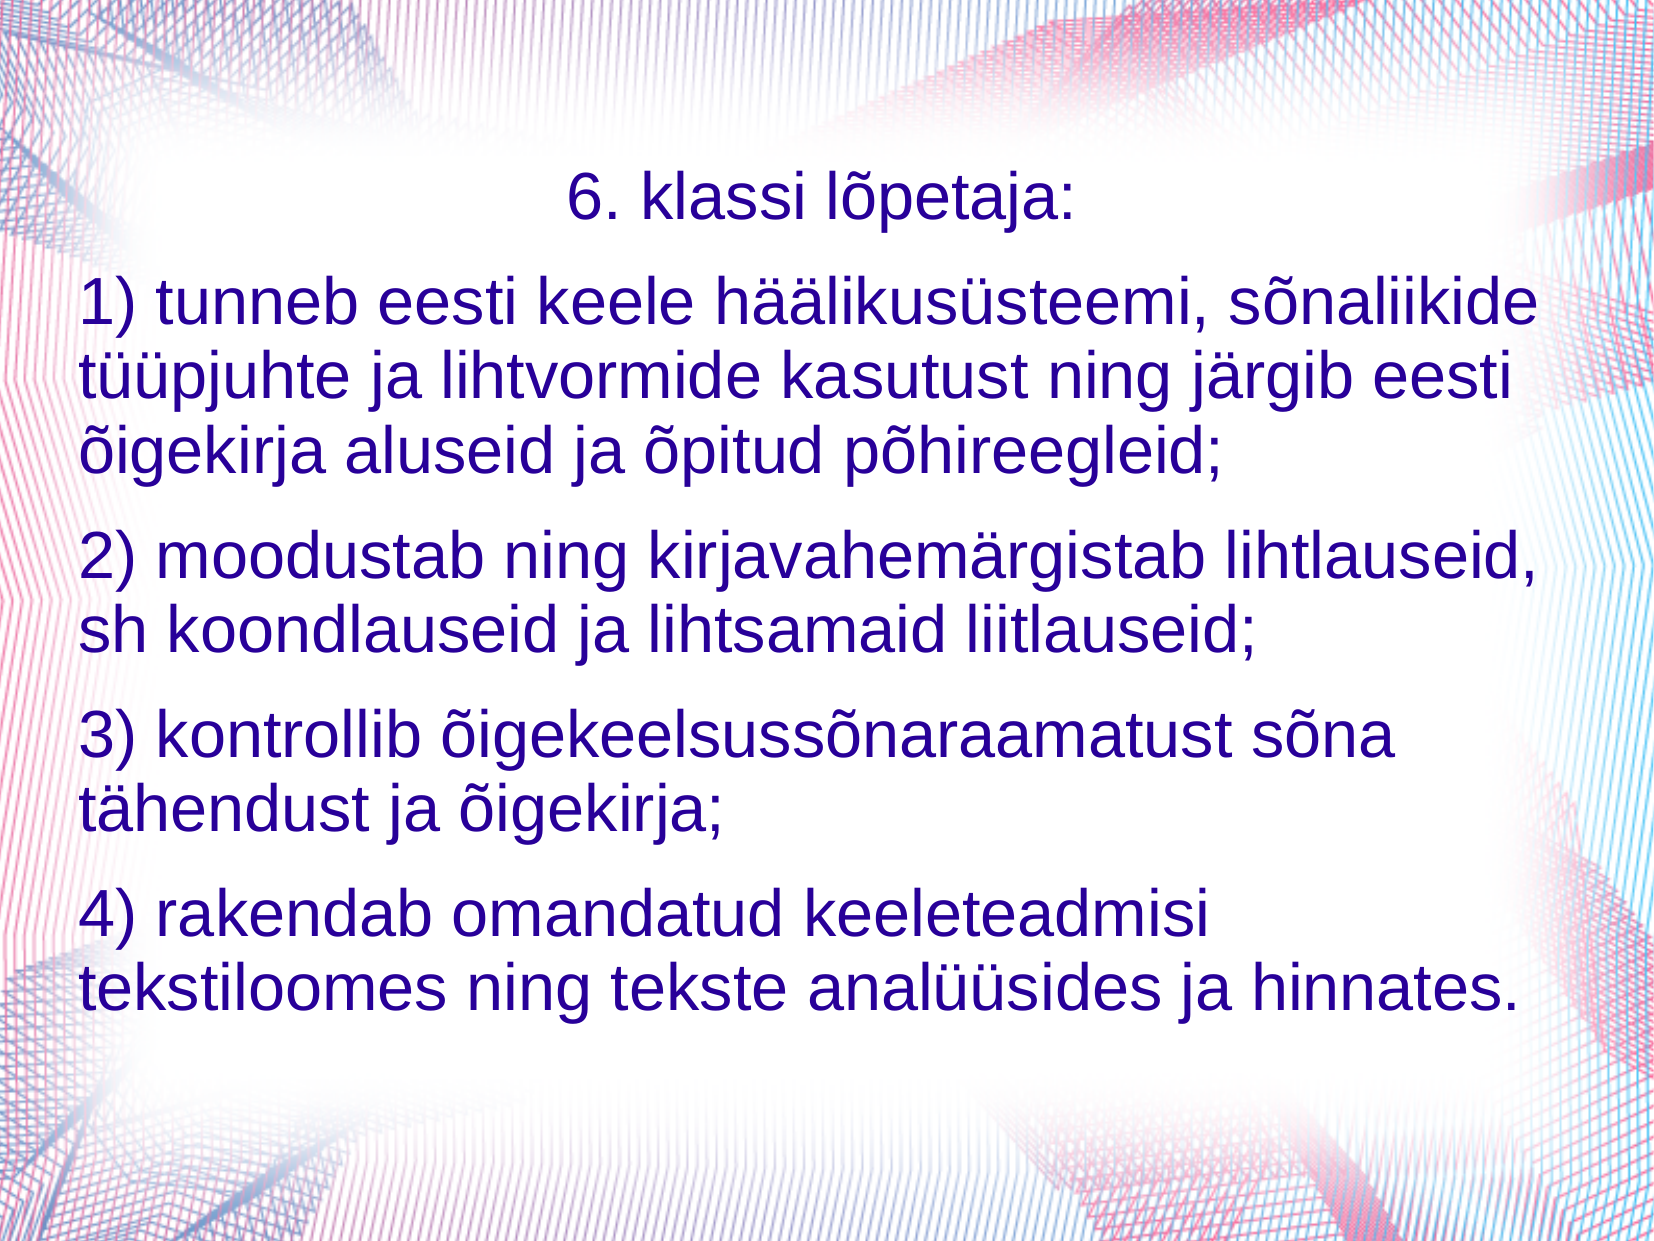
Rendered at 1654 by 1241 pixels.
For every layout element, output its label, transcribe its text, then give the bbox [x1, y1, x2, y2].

picture [0, 0, 1654, 1241]
list 6. klassi lõpetaja: 1) tunneb eesti keele häälikusüsteemi, sõnaliikide tüüpjuhte ja lihtvormide kasutust ning järgib eesti õigekirja aluseid ja õpitud põhireegleid; 2) moodustab ning kirjavahemärgistab lihtlauseid, sh koondlauseid ja lihtsamaid liitlauseid; 3) kontrollib õigekeelsussõnaraamatust sõna tähendust ja õigekirja; 4) rakendab omandatud keeleteadmisi tekstiloomes ning tekste analüüsides ja hinnates. [78, 159, 1567, 1130]
